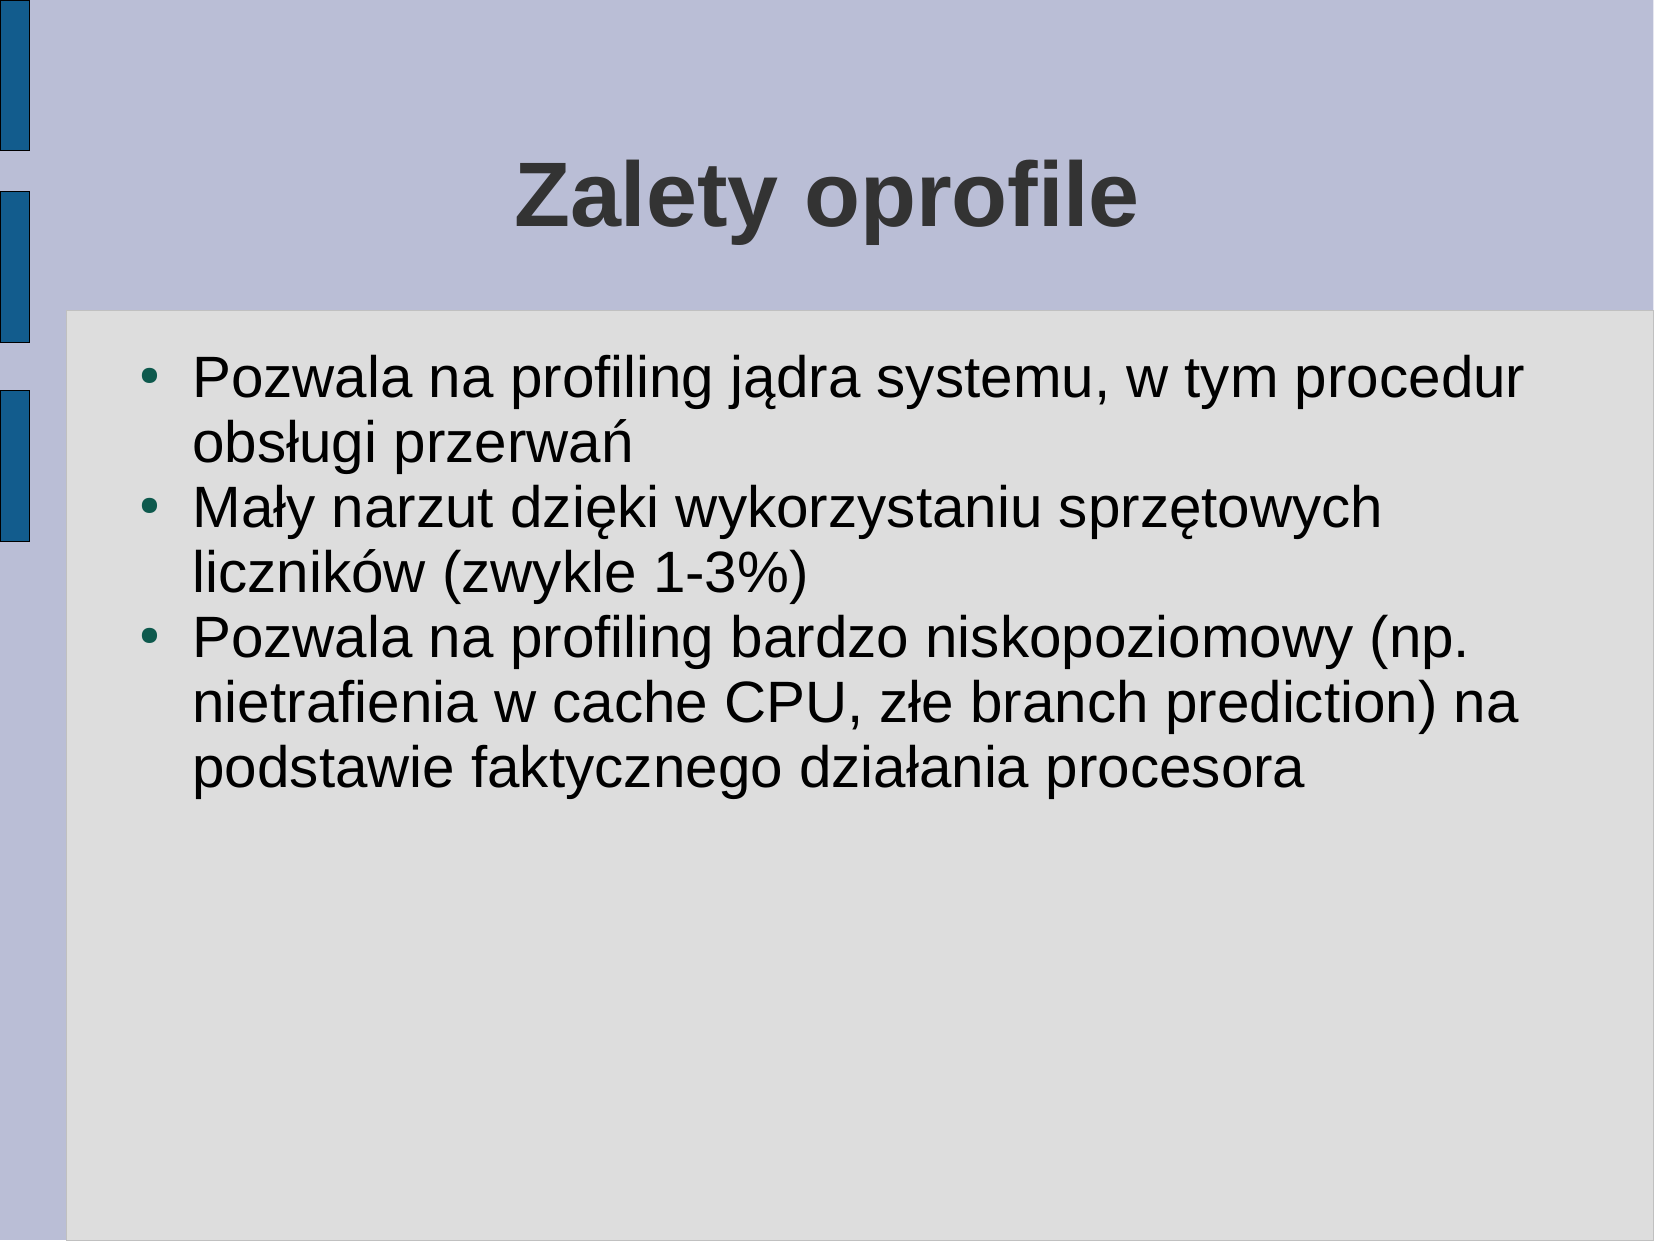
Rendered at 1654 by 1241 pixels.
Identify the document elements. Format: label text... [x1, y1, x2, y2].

title Zalety oprofile [121, 91, 1534, 299]
list Pozwala na profiling jądra systemu, w tym procedur obsługi przerwań Mały narzut dzięki wykorzystaniu sprzętowych liczników (zwykle 1-3%) Pozwala na profiling bardzo niskopoziomowy (np. nietrafienia w cache CPU, złe branch prediction) na podstawie faktycznego działania procesora [121, 344, 1534, 1127]
